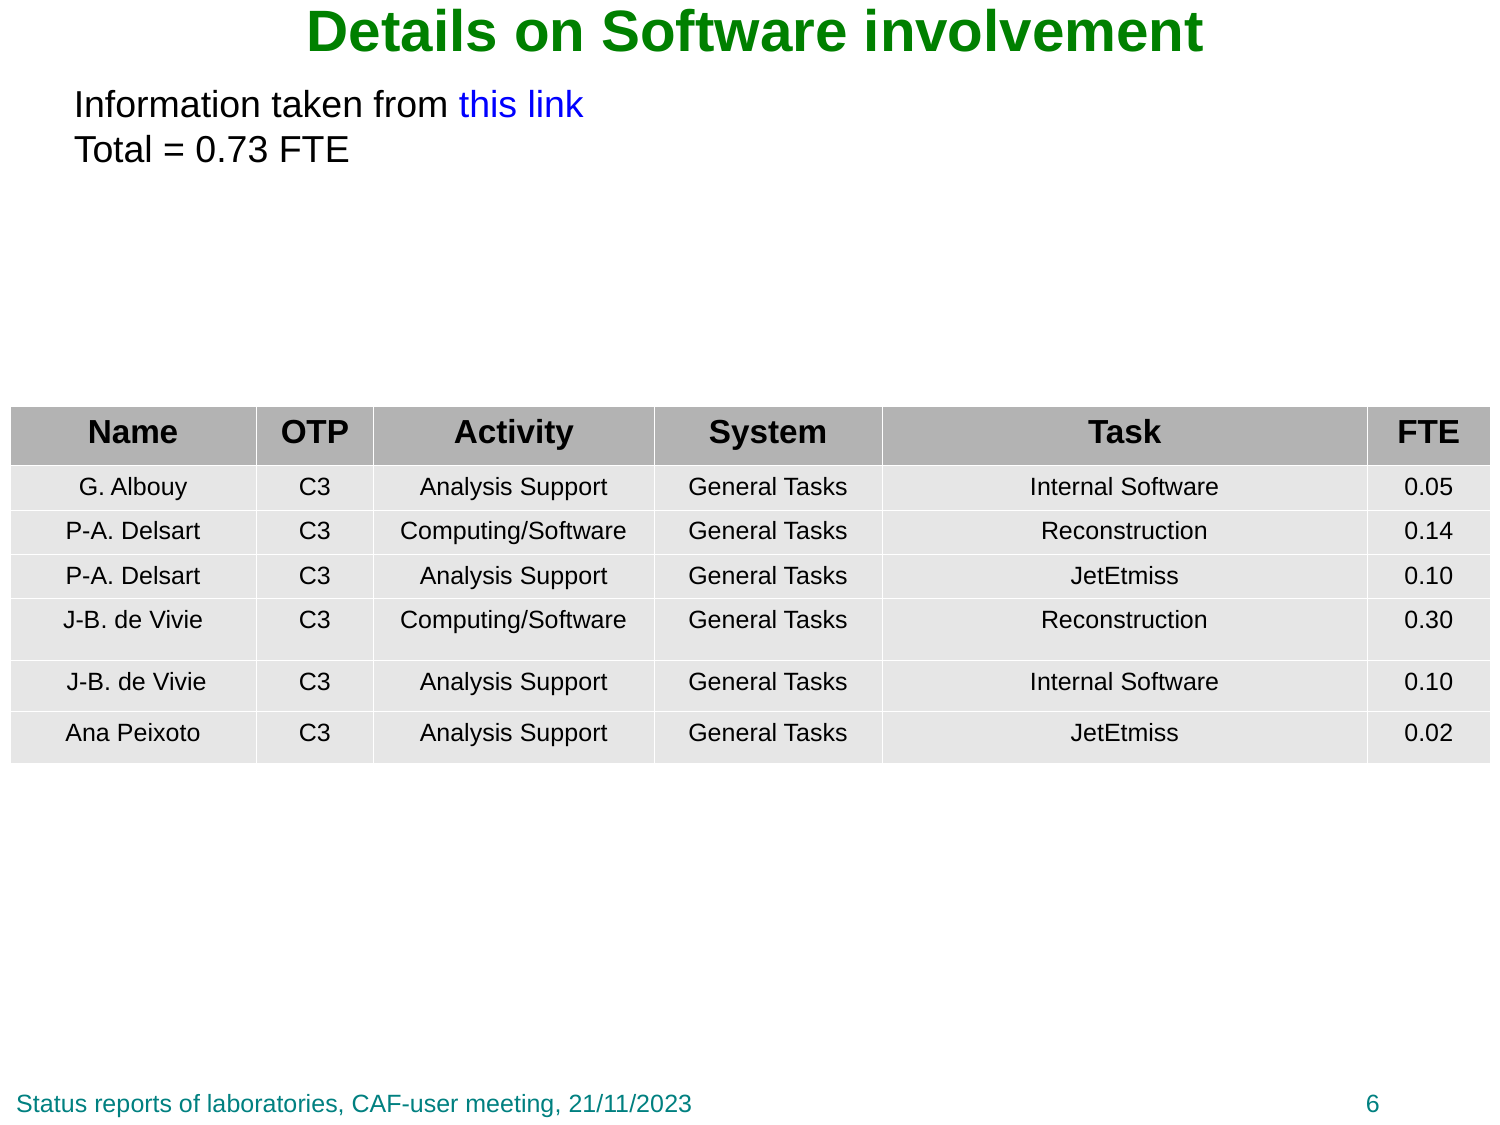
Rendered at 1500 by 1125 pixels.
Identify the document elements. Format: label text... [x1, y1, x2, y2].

table_cell Computing/Software [374, 511, 654, 554]
table_cell C3 [257, 466, 373, 510]
table_cell P-A. Delsart [11, 511, 256, 554]
table_cell 0.10 [1368, 661, 1490, 711]
table_cell Ana Peixoto [11, 712, 256, 763]
table_cell General Tasks [655, 712, 882, 763]
table_cell Reconstruction [883, 511, 1367, 554]
table_cell General Tasks [655, 599, 882, 660]
table_cell 0.10 [1368, 555, 1490, 598]
table_header Task [883, 407, 1367, 465]
table_header Activity [374, 407, 654, 465]
table_cell C3 [257, 712, 373, 763]
table_cell 0.02 [1368, 712, 1490, 763]
table_cell JetEtmiss [883, 555, 1367, 598]
text_box Information taken from this link Total = 0.73 FTE [58, 72, 1419, 254]
table_header OTP [257, 407, 373, 465]
table_cell 0.14 [1368, 511, 1490, 554]
text_box Details on Software involvement [7, 0, 1500, 119]
table_cell P-A. Delsart [11, 555, 256, 598]
table_cell Computing/Software [374, 599, 654, 660]
table_cell J-B. de Vivie [11, 661, 256, 711]
table_cell Internal Software [883, 661, 1367, 711]
table_cell Internal Software [883, 466, 1367, 510]
table_cell General Tasks [655, 555, 882, 598]
table_cell C3 [257, 599, 373, 660]
table_cell JetEtmiss [883, 712, 1367, 763]
table_cell C3 [257, 511, 373, 554]
table_header Name [11, 407, 256, 465]
table_cell 0.05 [1368, 466, 1490, 510]
table_cell G. Albouy [11, 466, 256, 510]
table_cell C3 [257, 555, 373, 598]
table_cell 0.30 [1368, 599, 1490, 660]
table_cell Analysis Support [374, 466, 654, 510]
table_cell General Tasks [655, 466, 882, 510]
table_header System [655, 407, 882, 465]
table_cell J-B. de Vivie [11, 599, 256, 660]
table_cell General Tasks [655, 511, 882, 554]
table_cell Analysis Support [374, 555, 654, 598]
table_cell General Tasks [655, 661, 882, 711]
table_cell Analysis Support [374, 661, 654, 711]
table_header FTE [1368, 407, 1490, 465]
table_cell Reconstruction [883, 599, 1367, 660]
table_cell Analysis Support [374, 712, 654, 763]
table_cell C3 [257, 661, 373, 711]
